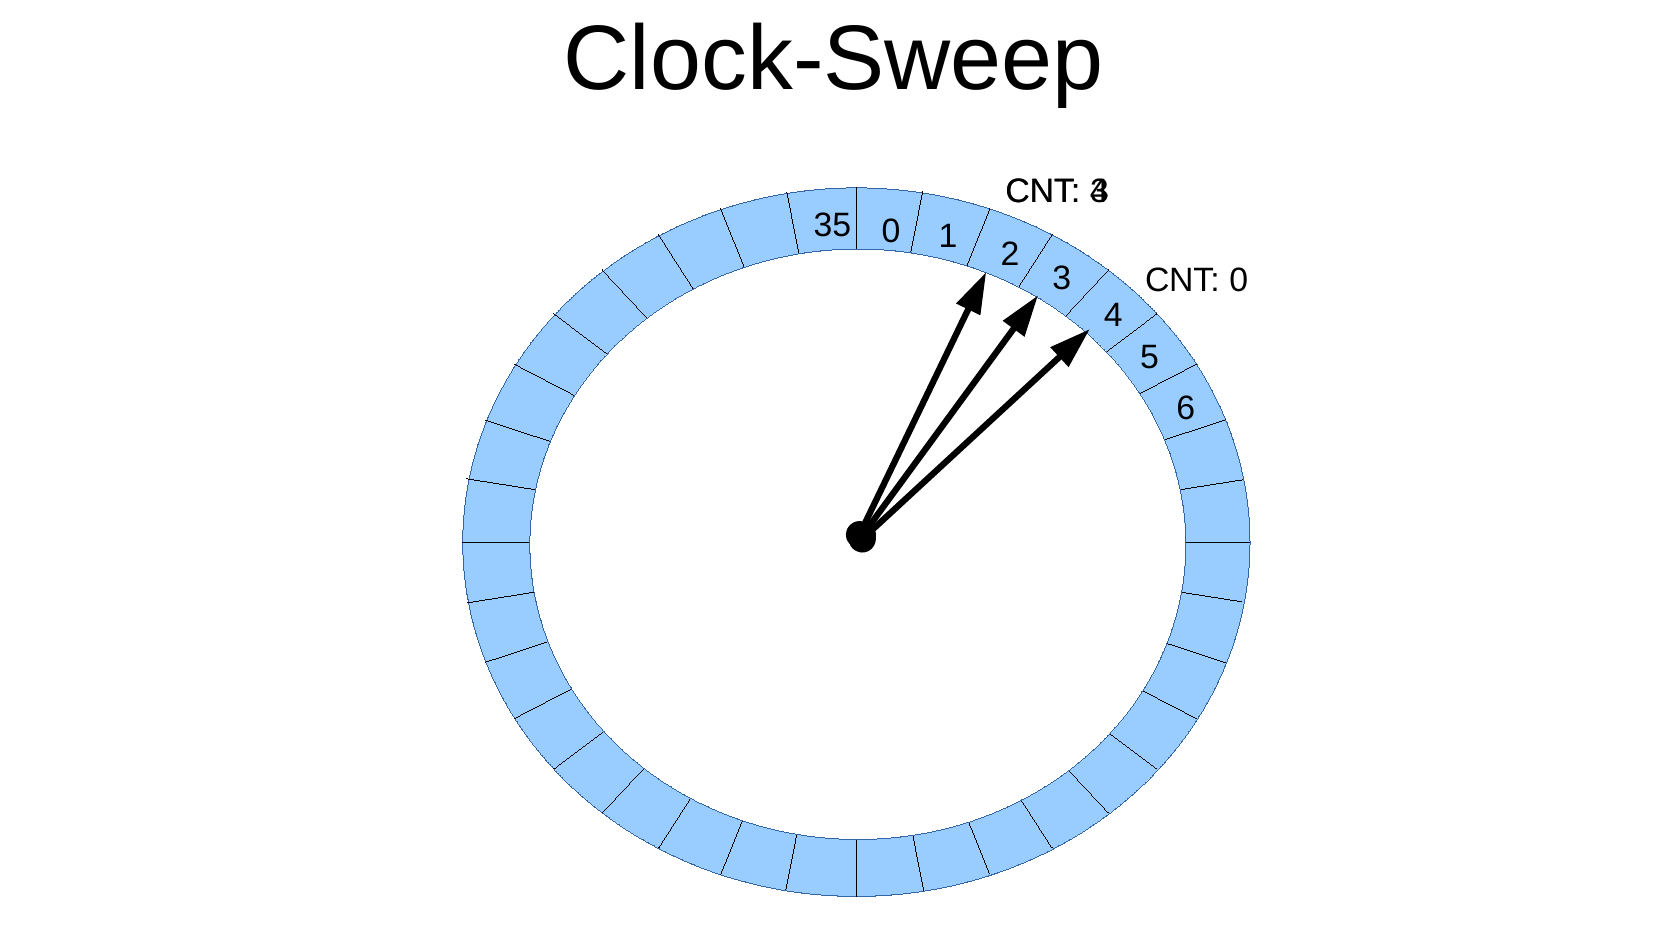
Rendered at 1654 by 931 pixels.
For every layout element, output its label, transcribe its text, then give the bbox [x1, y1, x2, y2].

text_box 2 [985, 228, 1035, 281]
text_box 1 [923, 209, 973, 262]
text_box [1174, 332, 1207, 381]
text_box 35 [798, 198, 866, 252]
text_box [462, 187, 1251, 897]
text_box 6 [1161, 381, 1211, 434]
text_box 5 [1125, 330, 1174, 383]
text_box CNT: 0 [1130, 253, 1285, 310]
text_box CNT: 3 [990, 165, 1146, 221]
text_box [1138, 310, 1172, 330]
text_box 4 [1089, 288, 1138, 341]
text_box [882, 254, 1130, 515]
text_box 0 [866, 204, 916, 258]
title Clock-Sweep [90, 0, 1579, 136]
text_box 3 [1037, 251, 1086, 304]
